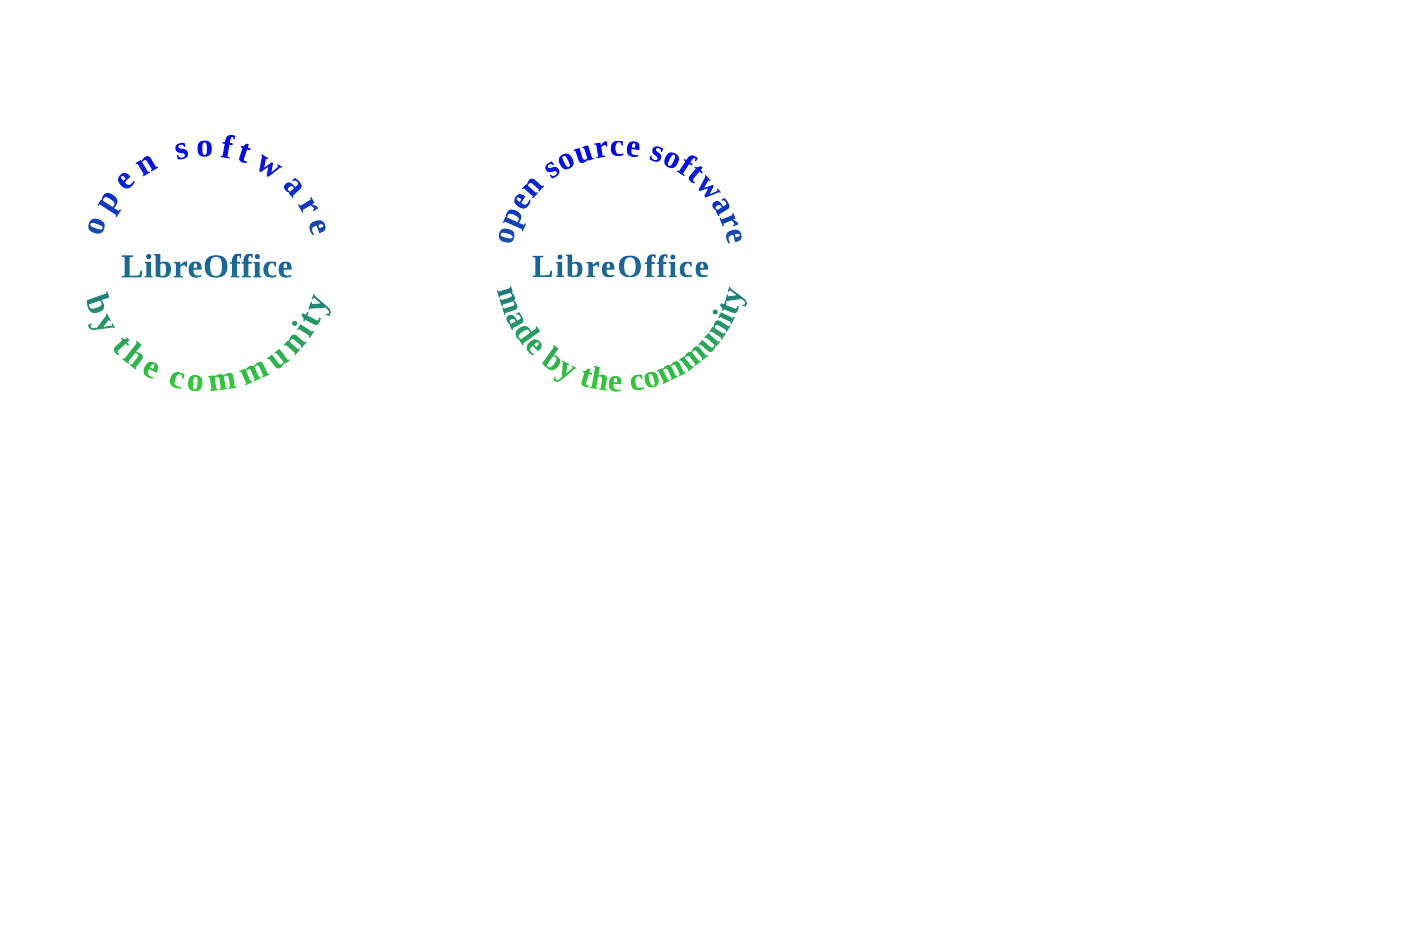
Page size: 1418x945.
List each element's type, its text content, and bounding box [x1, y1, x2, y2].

text_box open source software LibreOffice made by the community [644, 286, 747, 388]
